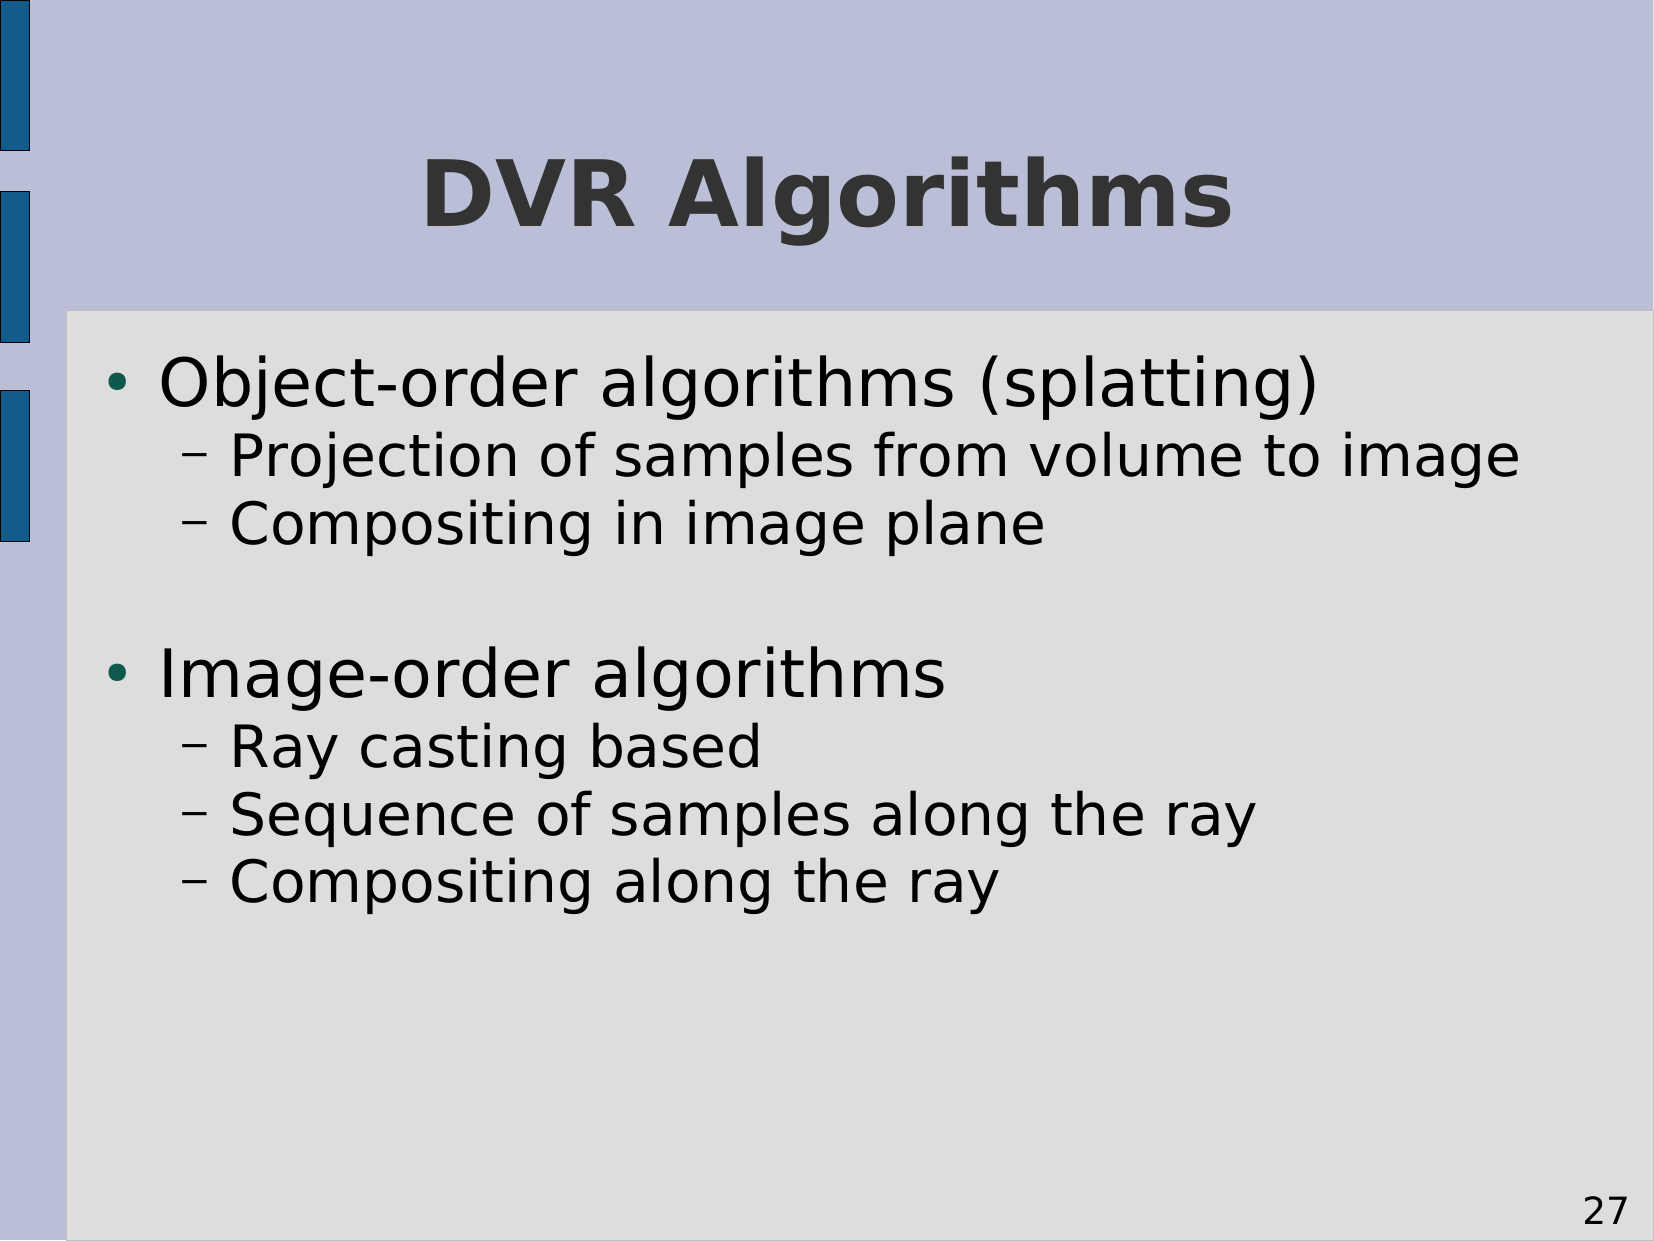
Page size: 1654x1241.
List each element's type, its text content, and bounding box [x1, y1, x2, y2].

title DVR Algorithms [121, 91, 1534, 299]
list Object-order algorithms (splatting) Projection of samples from volume to image Compositing in image plane Image-order algorithms Ray casting based Sequence of samples along the ray Compositing along the ray [87, 344, 1639, 1191]
